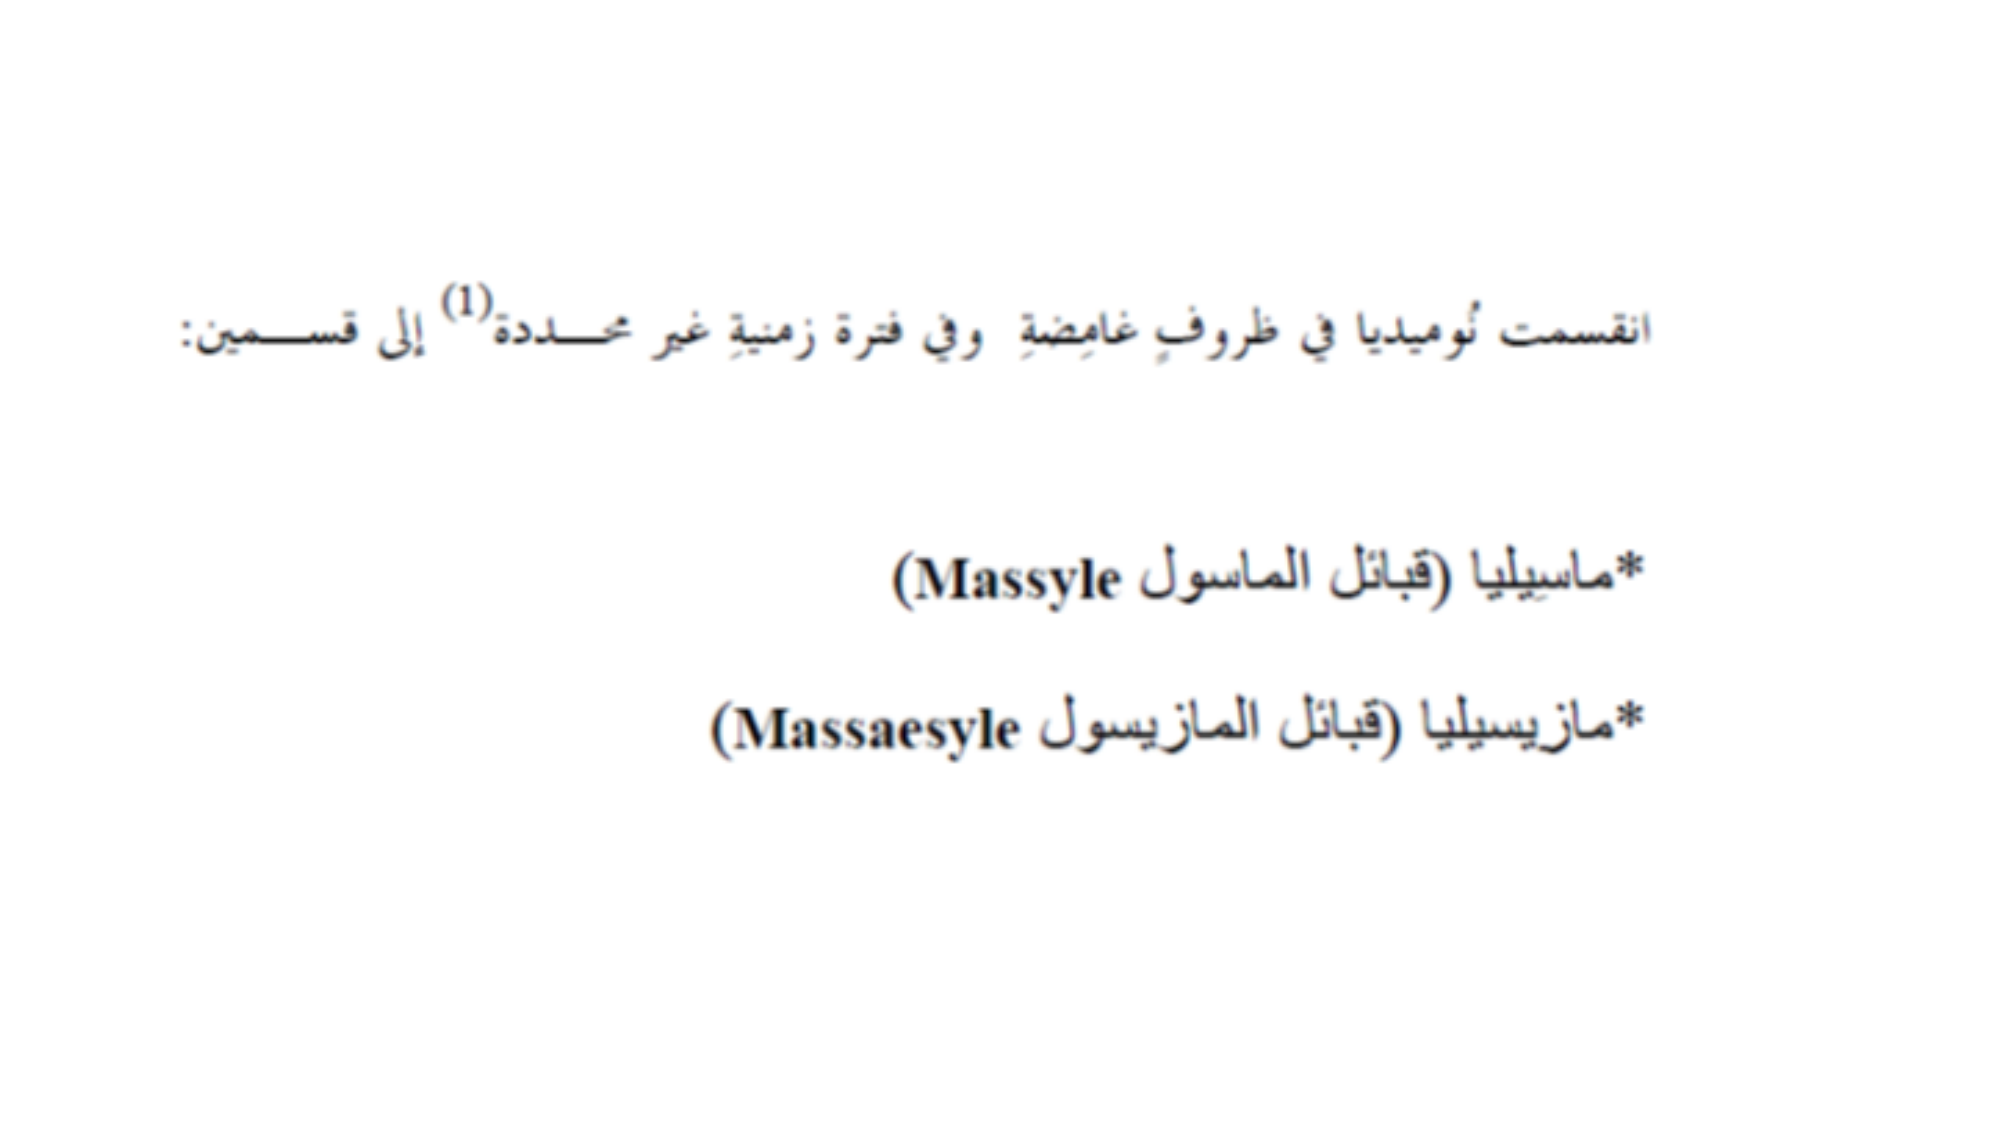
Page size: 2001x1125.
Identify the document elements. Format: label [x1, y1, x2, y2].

picture [151, 243, 1776, 855]
